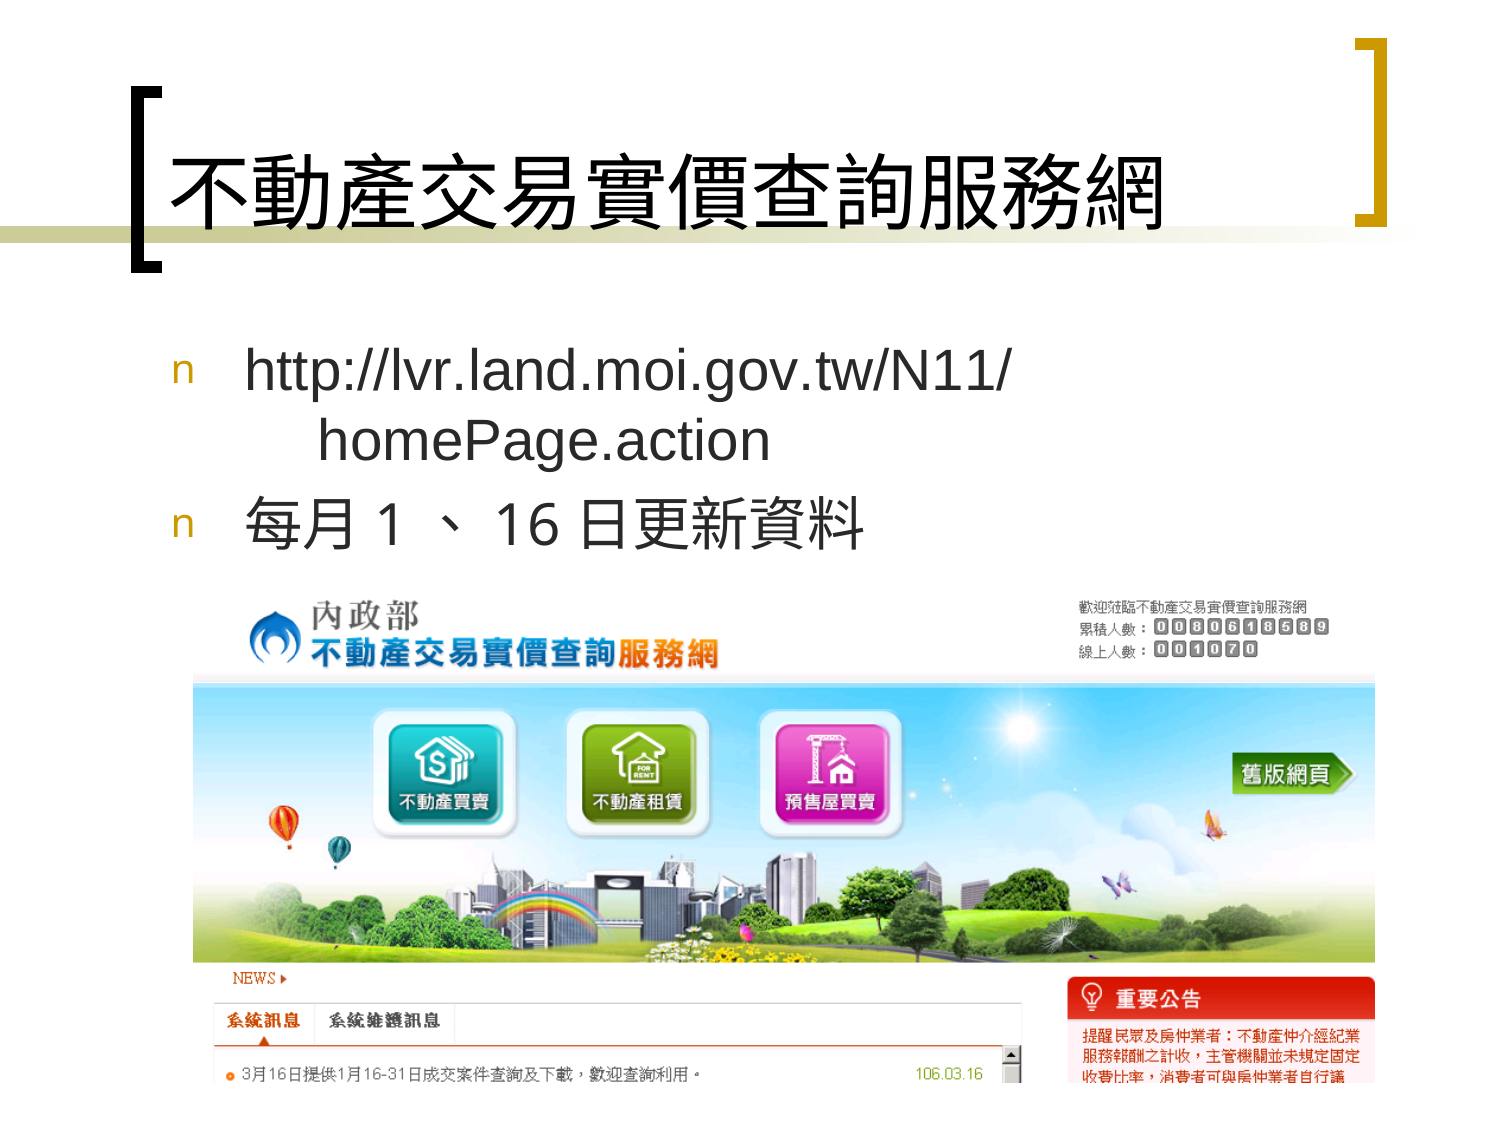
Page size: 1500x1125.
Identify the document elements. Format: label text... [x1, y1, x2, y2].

list http://lvr.land.moi.gov.tw/N11/homePage.action 每月1、16日更新資料 [155, 324, 1413, 650]
title 不動產交易實價查詢服務網 [152, 15, 1328, 248]
picture [193, 597, 1375, 1083]
